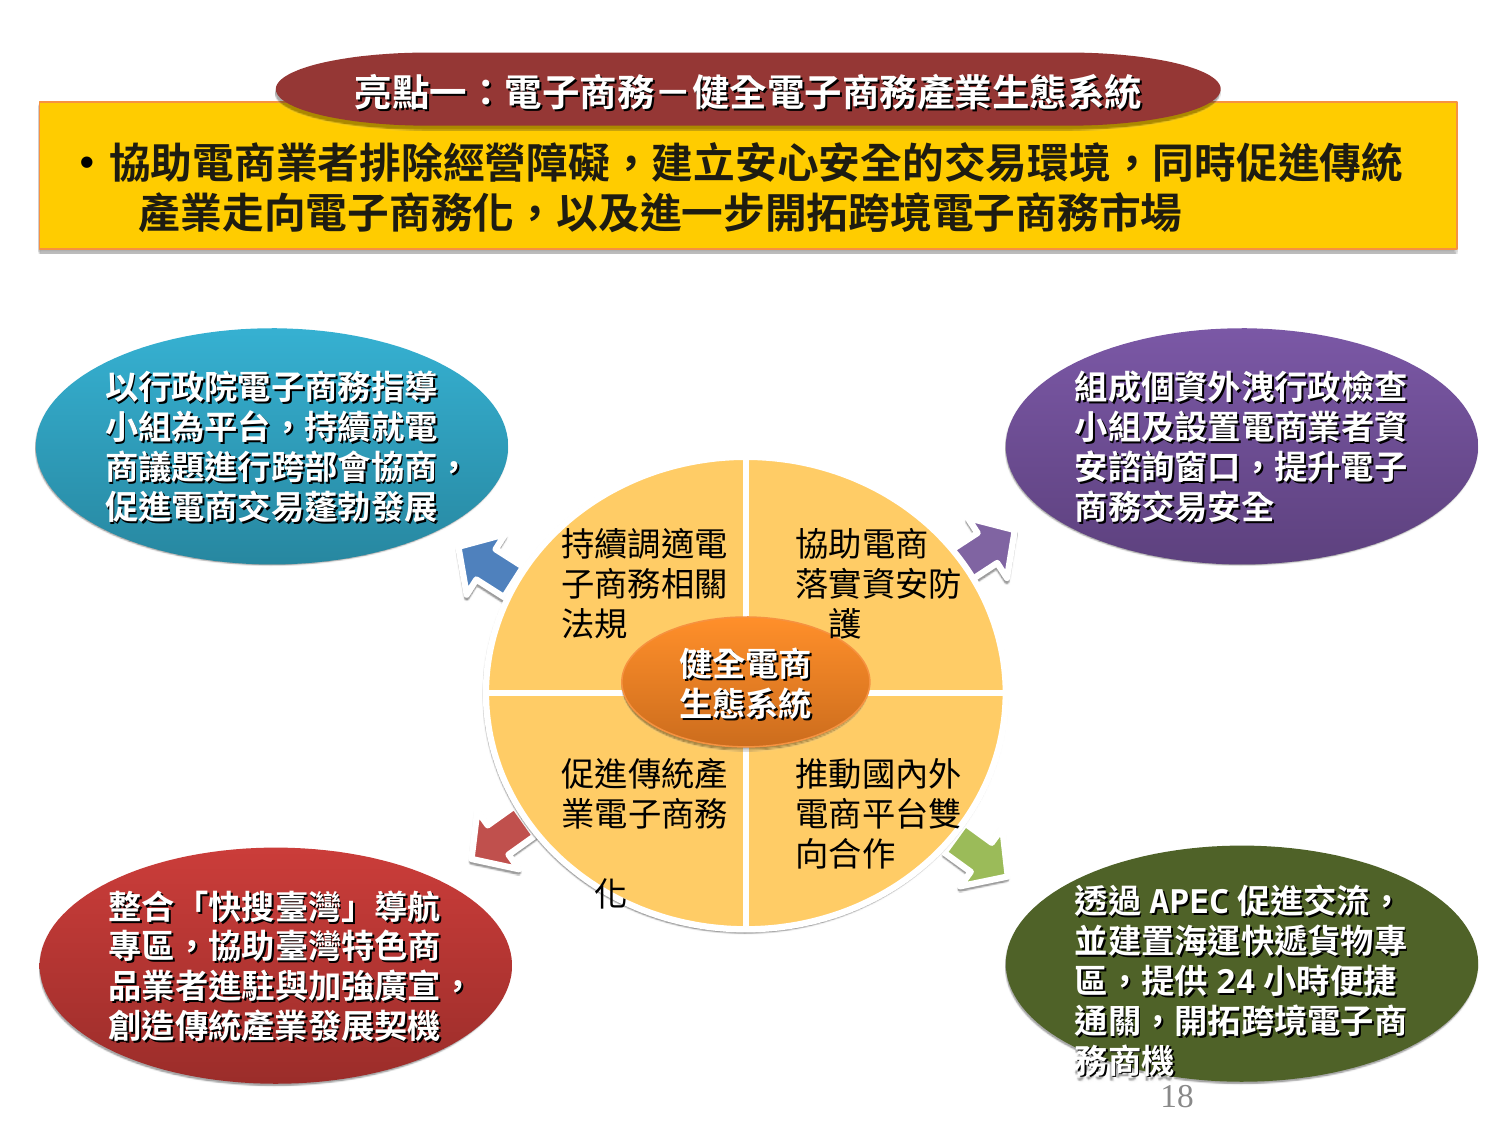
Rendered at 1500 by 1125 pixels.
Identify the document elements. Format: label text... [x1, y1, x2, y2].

text_box [960, 828, 1008, 887]
text_box [573, 456, 918, 619]
text_box 亮點一：電子商務－健全電子商務產業生態系統 [275, 52, 1221, 126]
text_box 健全電商生態系統 [621, 617, 870, 747]
text_box 推動國內外電商平台雙向合作 [781, 746, 980, 881]
text_box 協助電商 落實資安防 護 [781, 516, 980, 651]
text_box [980, 521, 1015, 578]
text_box 持續調適電子商務相關法規 [547, 516, 746, 651]
text_box [677, 590, 1006, 930]
text_box 18 [1145, 1064, 1496, 1125]
text_box 促進傳統產業電子商務 化 [547, 746, 746, 921]
text_box 組成個資外洩行政檢查小組及設置電商業者資安諮詢窗口，提升電子商務交易安全 [1005, 328, 1479, 565]
text_box 以行政院電子商務指導小組為平台，持續就電商議題進行跨部會協商，促進電商交易蓬勃發展 [35, 328, 509, 565]
text_box 透過APEC促進交流，並建置海運快遞貨物專區，提供24小時便捷通關，開拓跨境電子商務商機 [1005, 845, 1479, 1082]
text_box 整合「快搜臺灣」導航專區，協助臺灣特色商品業者進駐與加強廣宣，創造傳統產業發展契機 [39, 847, 513, 1084]
text_box [458, 534, 716, 870]
text_box 協助電商業者排除經營障礙，建立安心安全的交易環境，同時促進傳統產業走向電子商務化，以及進一步開拓跨境電子商務市場 [40, 102, 1457, 249]
